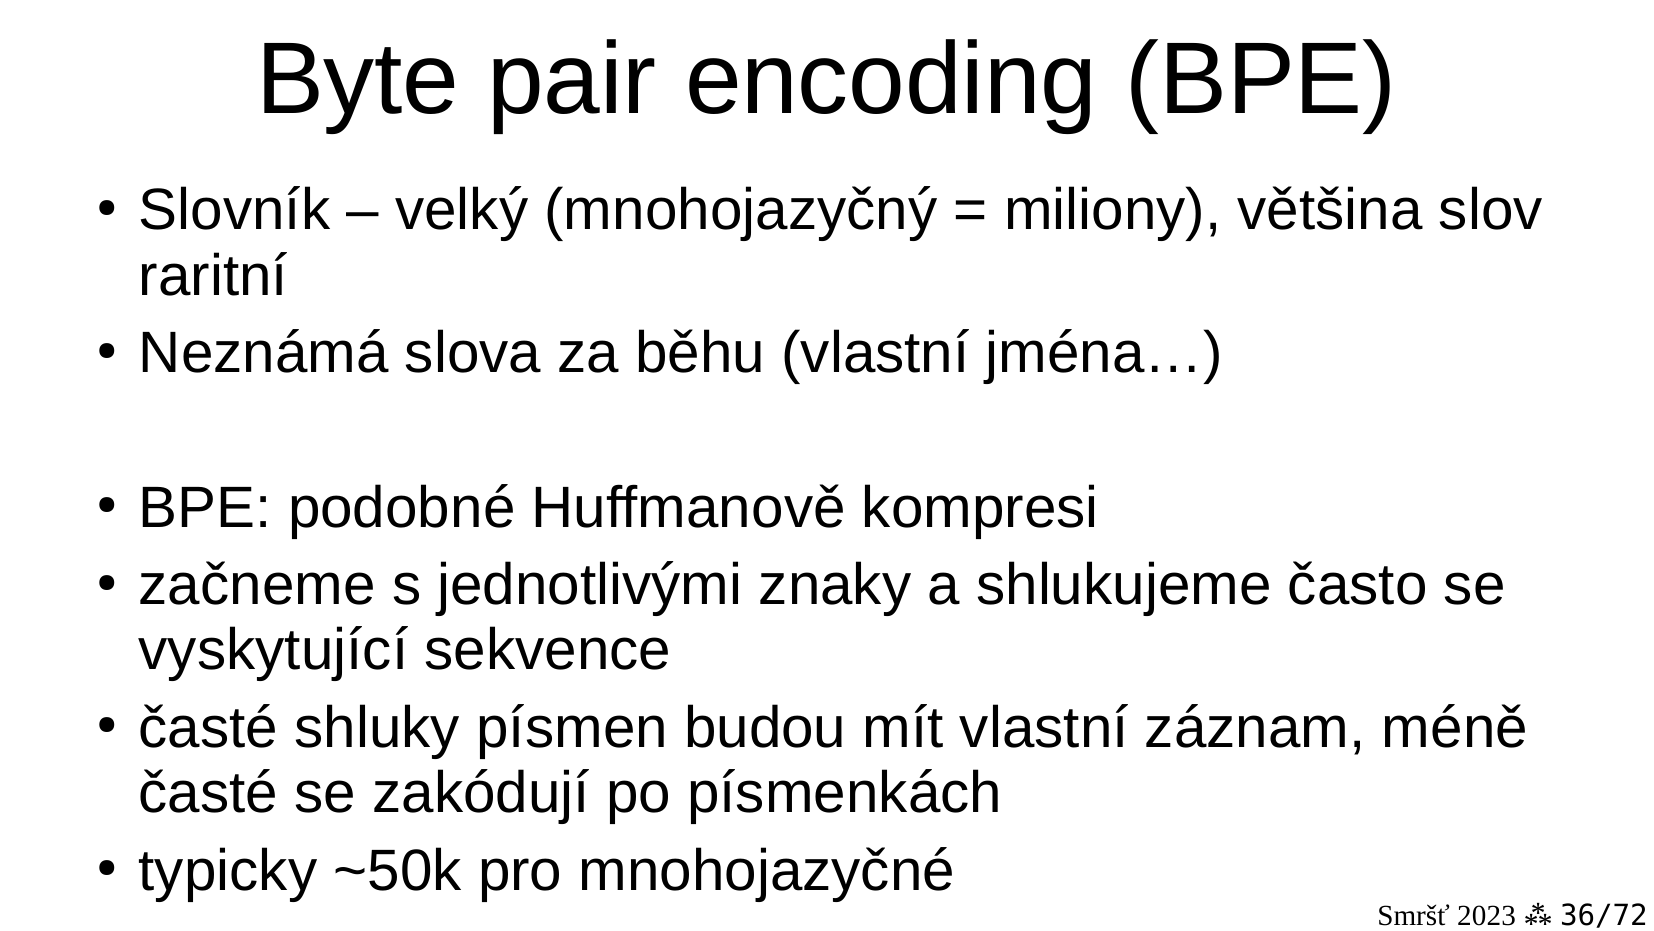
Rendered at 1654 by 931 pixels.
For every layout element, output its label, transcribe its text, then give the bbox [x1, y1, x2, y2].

title Byte pair encoding (BPE) [82, 21, 1571, 135]
list Slovník – velký (mnohojazyčný = miliony), většina slov raritní Neznámá slova za běhu (vlastní jména…) BPE: podobné Huffmanově kompresi začneme s jednotlivými znaky a shlukujeme často se vyskytující sekvence časté shluky písmen budou mít vlastní záznam, méně časté se zakódují po písmenkách typicky ~50k pro mnohojazyčné [82, 176, 1571, 911]
